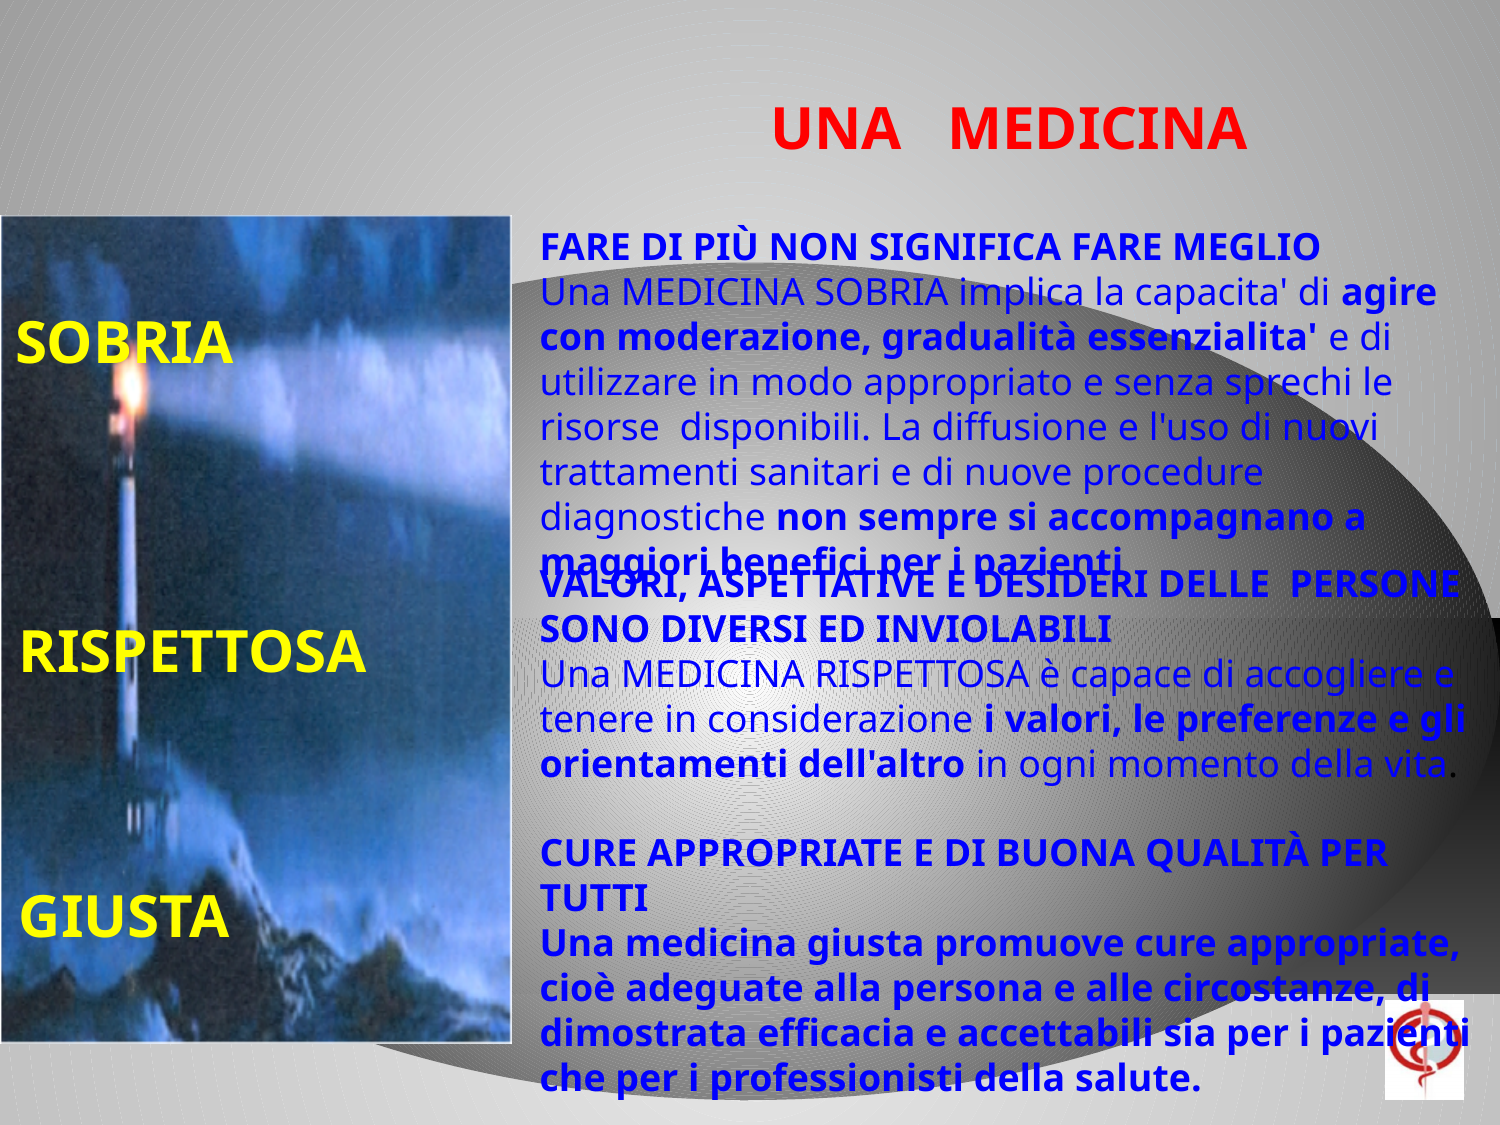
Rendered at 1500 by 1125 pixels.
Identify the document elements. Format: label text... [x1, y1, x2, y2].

text_box VALORI, ASPETTATIVE E DESIDERI DELLE PERSONE SONO DIVERSI ED INVIOLABILI Una MEDICINA RISPETTOSA è capace di accogliere e tenere in considerazione i valori, le preferenze e gli orientamenti dell'altro in ogni momento della vita. [524, 552, 1500, 795]
text_box SOBRIA [0, 297, 512, 384]
text_box GIUSTA [3, 871, 512, 958]
picture [1385, 1065, 1464, 1100]
text_box [217, 452, 625, 539]
text_box UNA MEDICINA [0, 83, 1500, 170]
picture [0, 384, 512, 1044]
text_box CURE APPROPRIATE E DI BUONA QUALITÀ PER TUTTI Una medicina giusta promuove cure appropriate, cioè adeguate alla persona e alle circostanze, di dimostrata efficacia e accettabili sia per i pazienti che per i professionisti della salute. [524, 821, 1489, 1065]
picture [0, 215, 512, 297]
text_box FARE DI PIÙ NON SIGNIFICA FARE MEGLIO Una MEDICINA SOBRIA implica la capacita' di agire con moderazione, gradualità essenzialita' e di utilizzare in modo appropriato e senza sprechi le risorse disponibili. La diffusione e l'uso di nuovi trattamenti sanitari e di nuove procedure diagnostiche non sempre si accompagnano a maggiori benefici per i pazienti [524, 215, 1500, 549]
text_box RISPETTOSA [4, 607, 512, 692]
